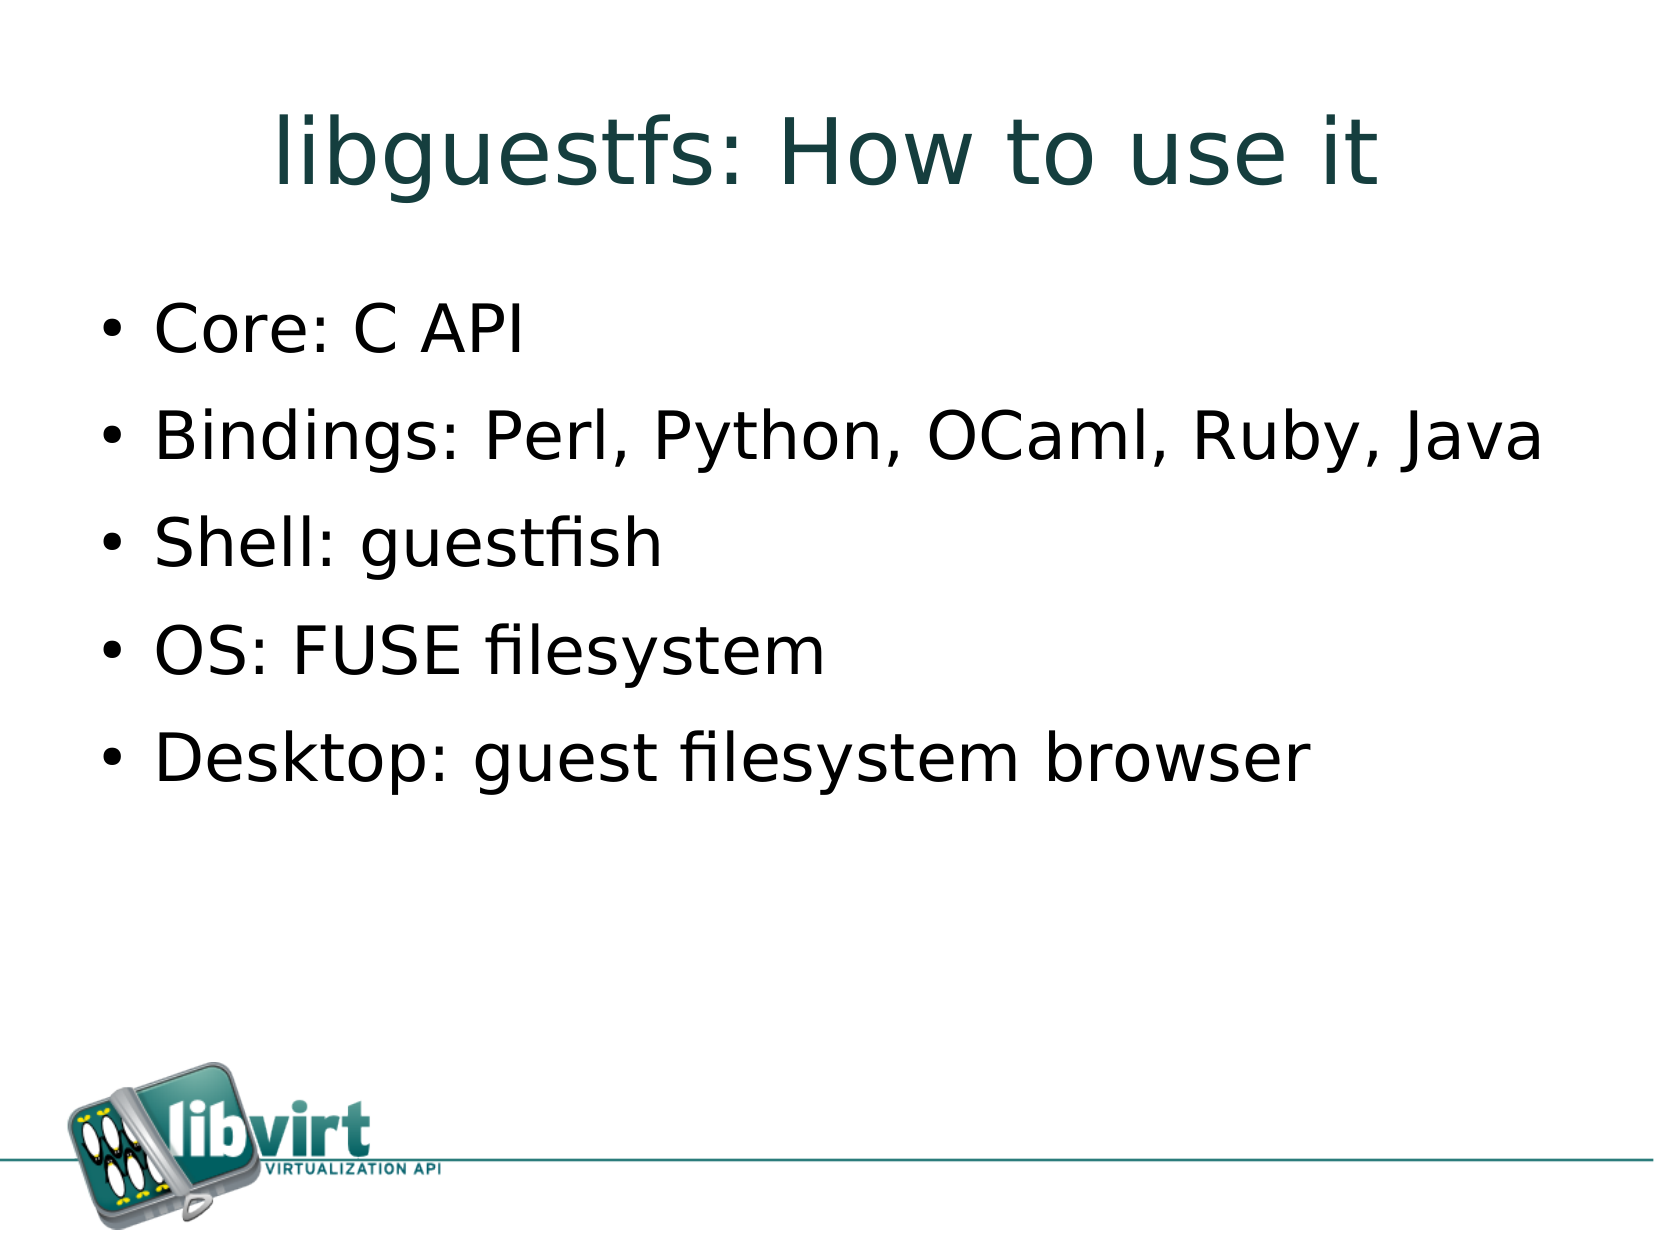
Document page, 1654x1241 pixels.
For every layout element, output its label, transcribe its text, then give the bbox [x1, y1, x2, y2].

picture [0, 1062, 1654, 1230]
list Core: C API Bindings: Perl, Python, OCaml, Ruby, Java Shell: guestfish OS: FUSE filesystem Desktop: guest filesystem browser [82, 290, 1571, 1062]
title libguestfs: How to use it [82, 49, 1571, 257]
